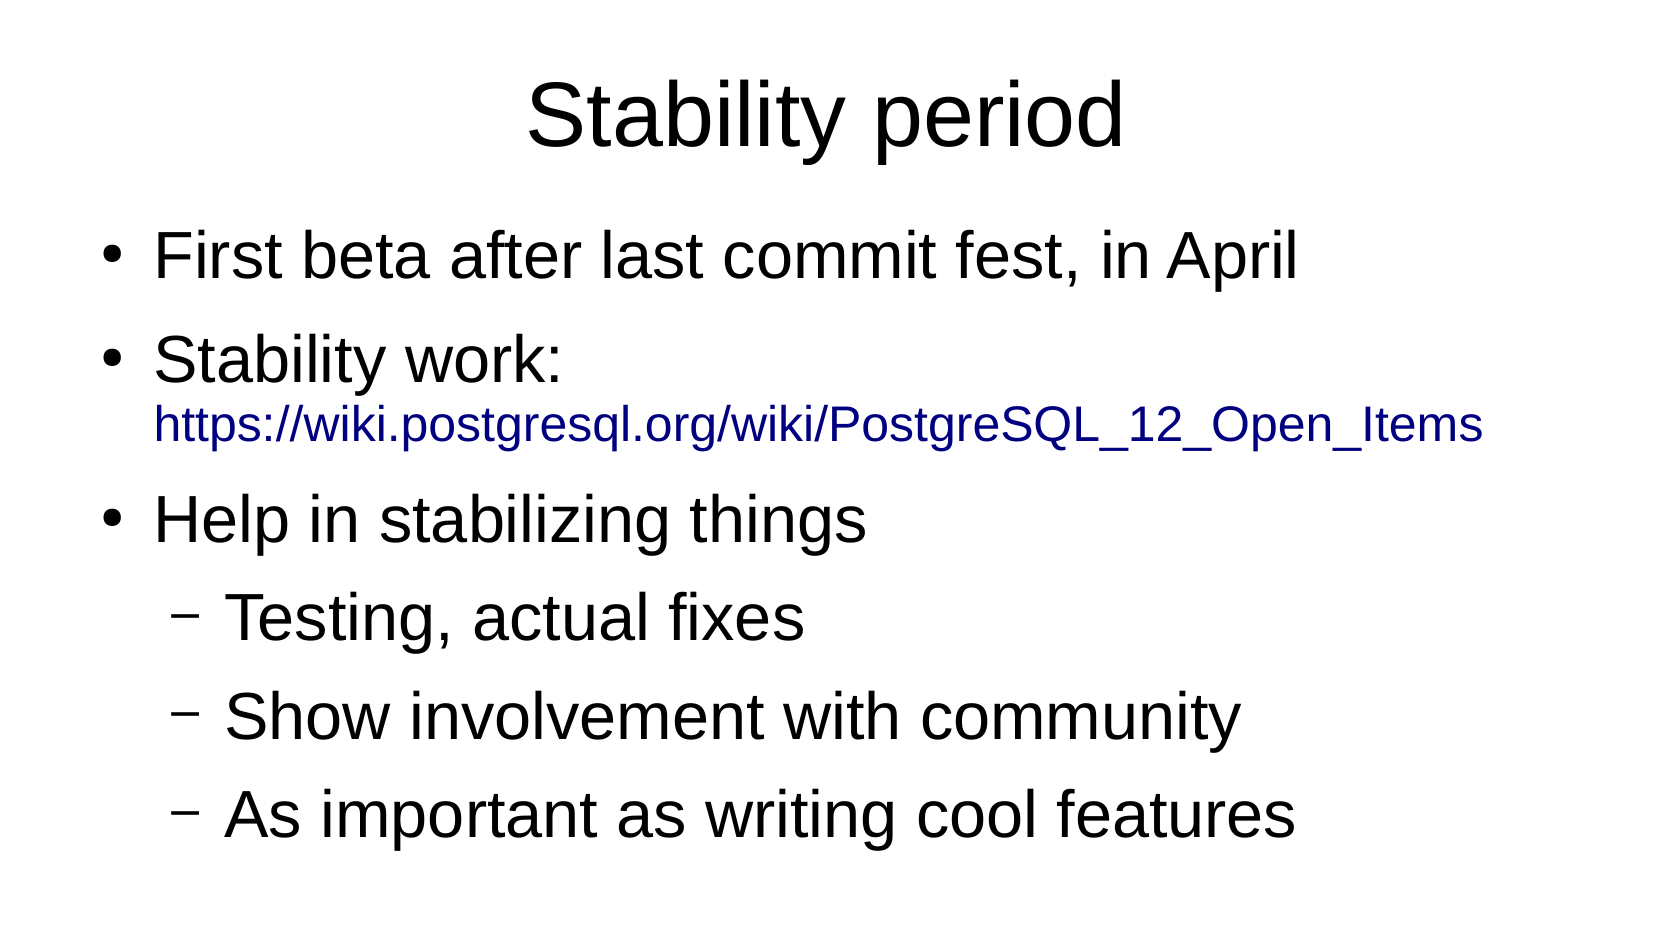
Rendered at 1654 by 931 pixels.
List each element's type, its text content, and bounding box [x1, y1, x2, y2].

list First beta after last commit fest, in April Stability work: https://wiki.postgresql.org/wiki/PostgreSQL_12_Open_Items Help in stabilizing things Testing, actual fixes Show involvement with community As important as writing cool features [82, 217, 1571, 856]
title Stability period [82, 37, 1571, 193]
